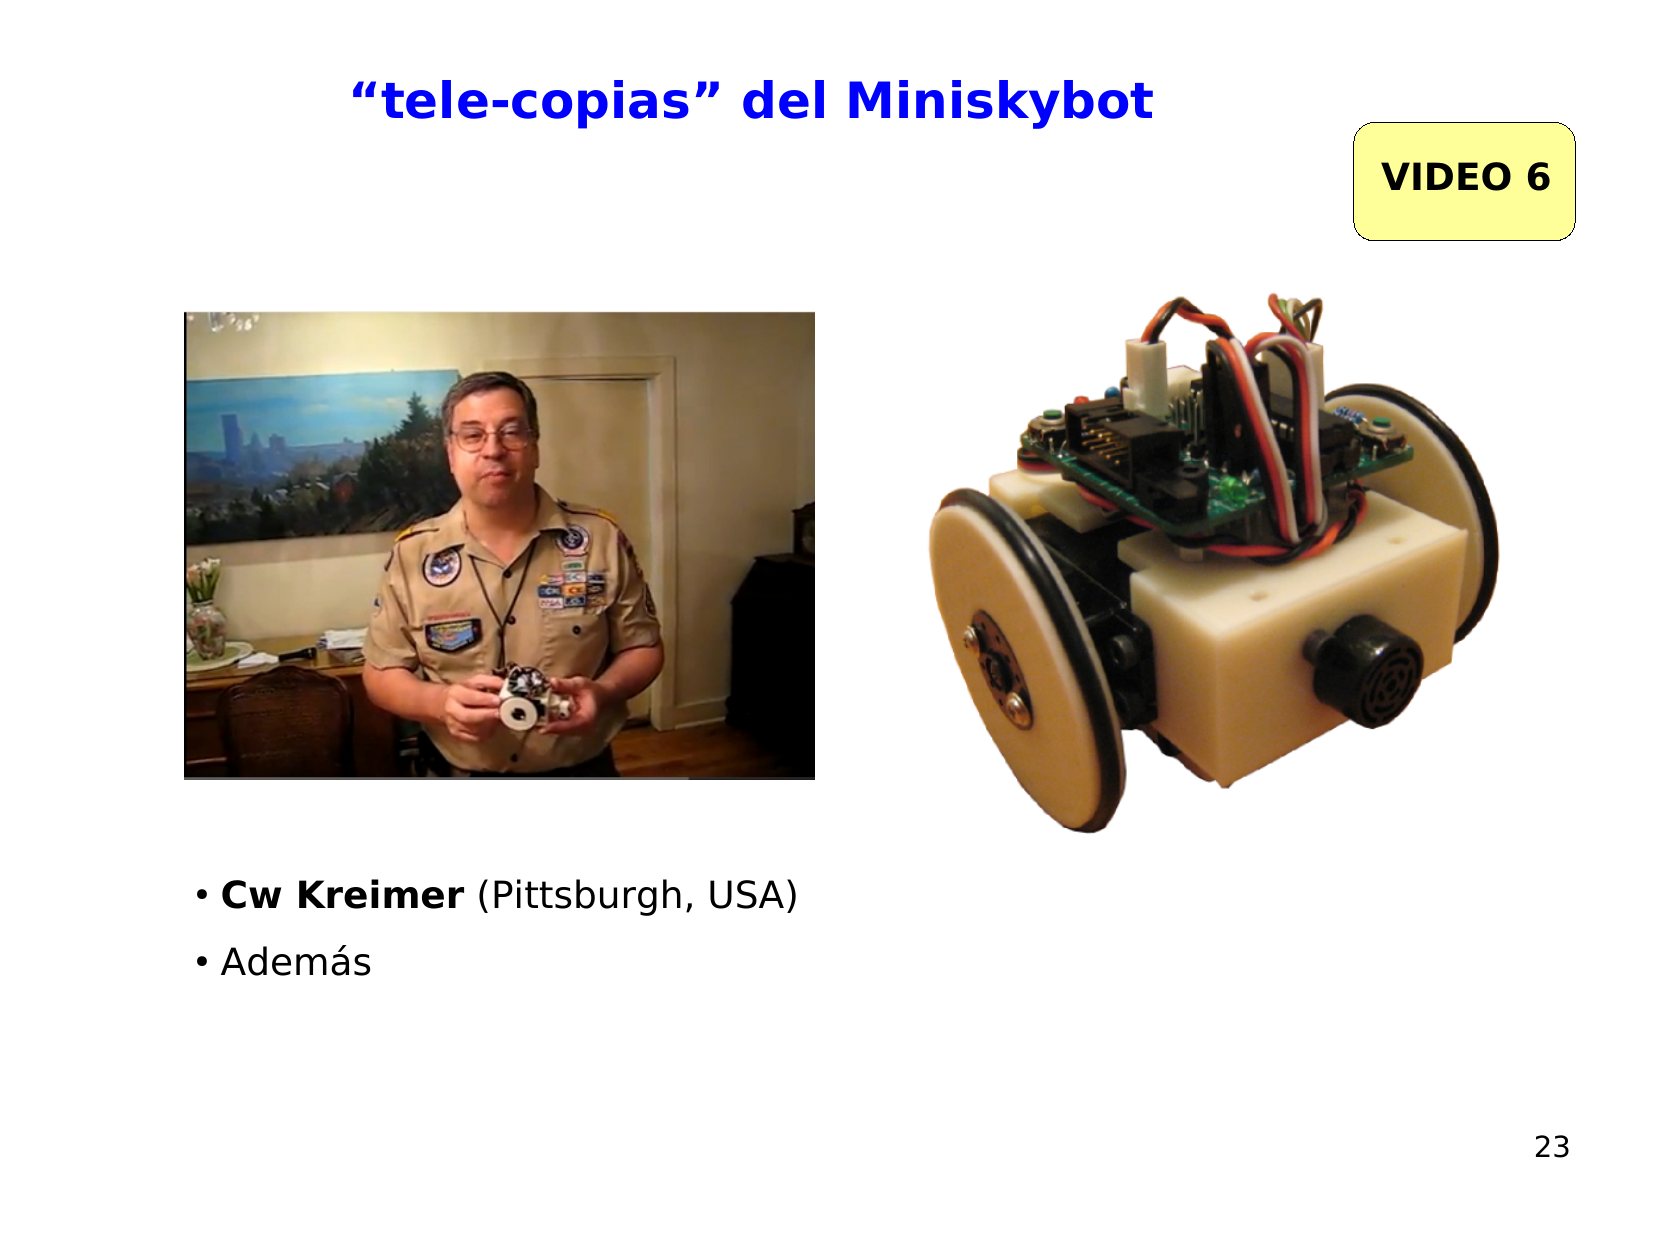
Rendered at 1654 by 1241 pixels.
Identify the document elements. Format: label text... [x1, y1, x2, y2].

text_box “tele-copias” del Miniskybot [333, 64, 1171, 138]
picture [184, 311, 815, 780]
picture [922, 287, 1509, 840]
text_box [1353, 122, 1576, 241]
text_box Cw Kreimer (Pittsburgh, USA) Además [180, 866, 827, 993]
text_box VIDEO 6 [1353, 148, 1569, 212]
